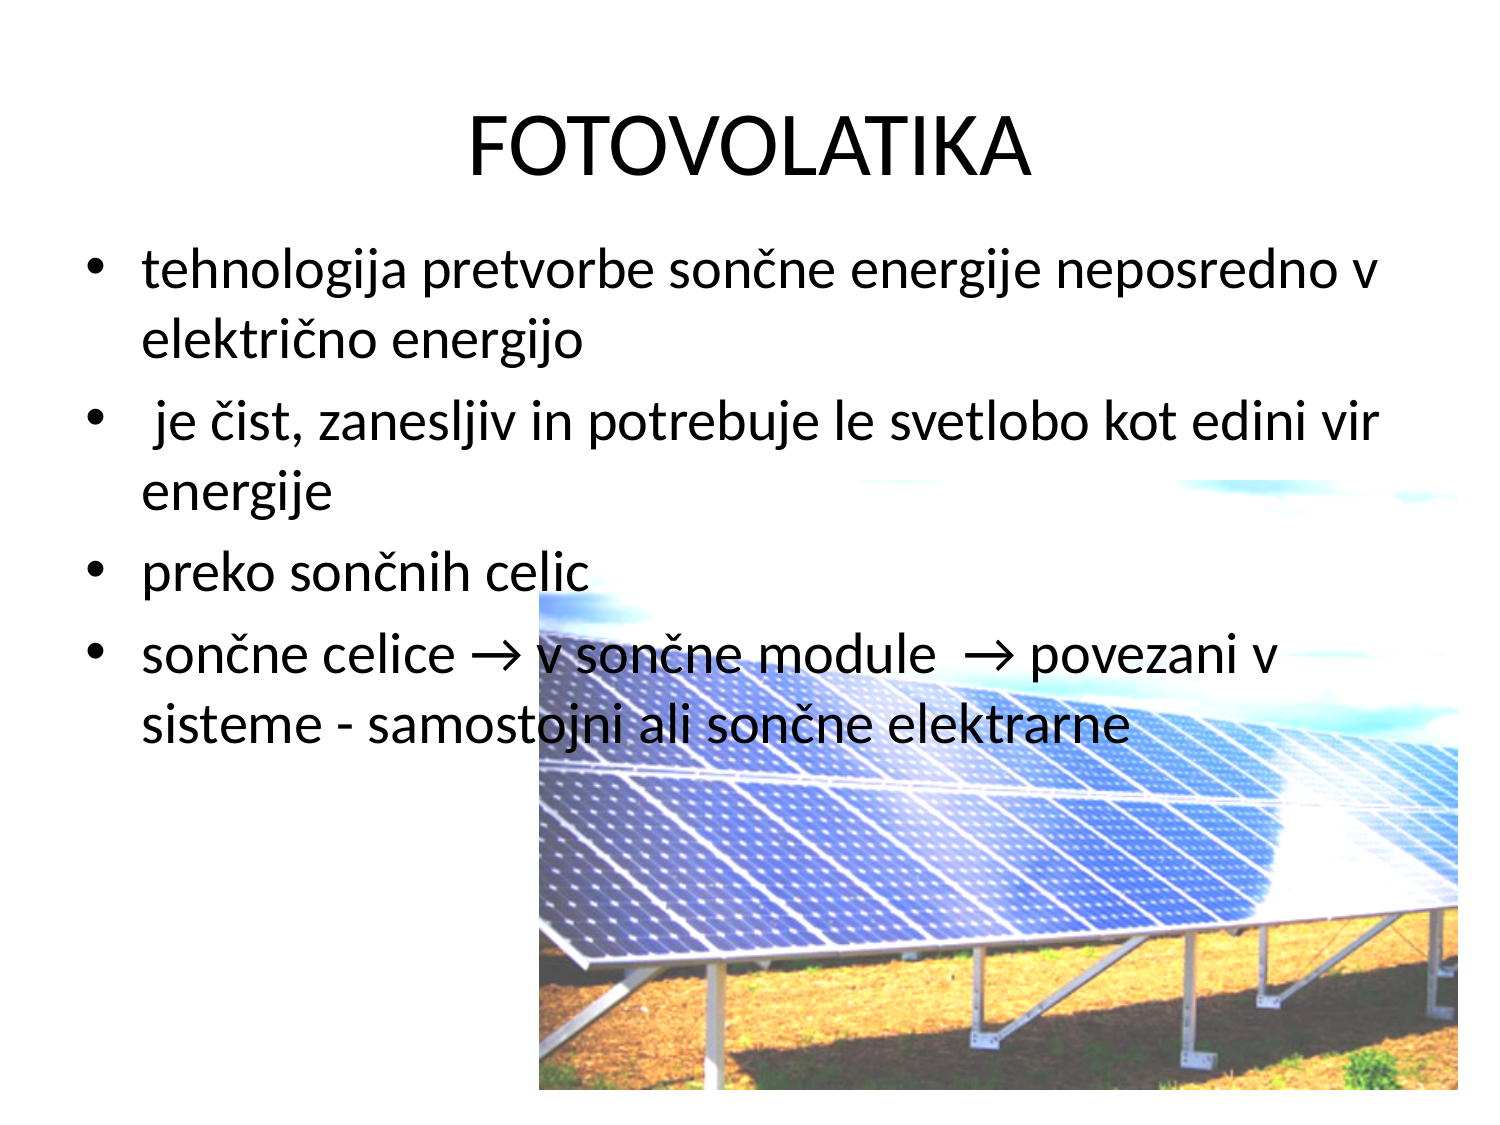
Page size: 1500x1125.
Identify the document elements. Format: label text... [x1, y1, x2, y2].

title FOTOVOLATIKA [75, 45, 1425, 233]
list tehnologija pretvorbe sončne energije neposredno v električno energijo je čist, zanesljiv in potrebuje le svetlobo kot edini vir energije preko sončnih celic sončne celice → v sončne module → povezani v sisteme - samostojni ali sončne elektrarne [70, 222, 1421, 966]
picture [539, 480, 1458, 1090]
